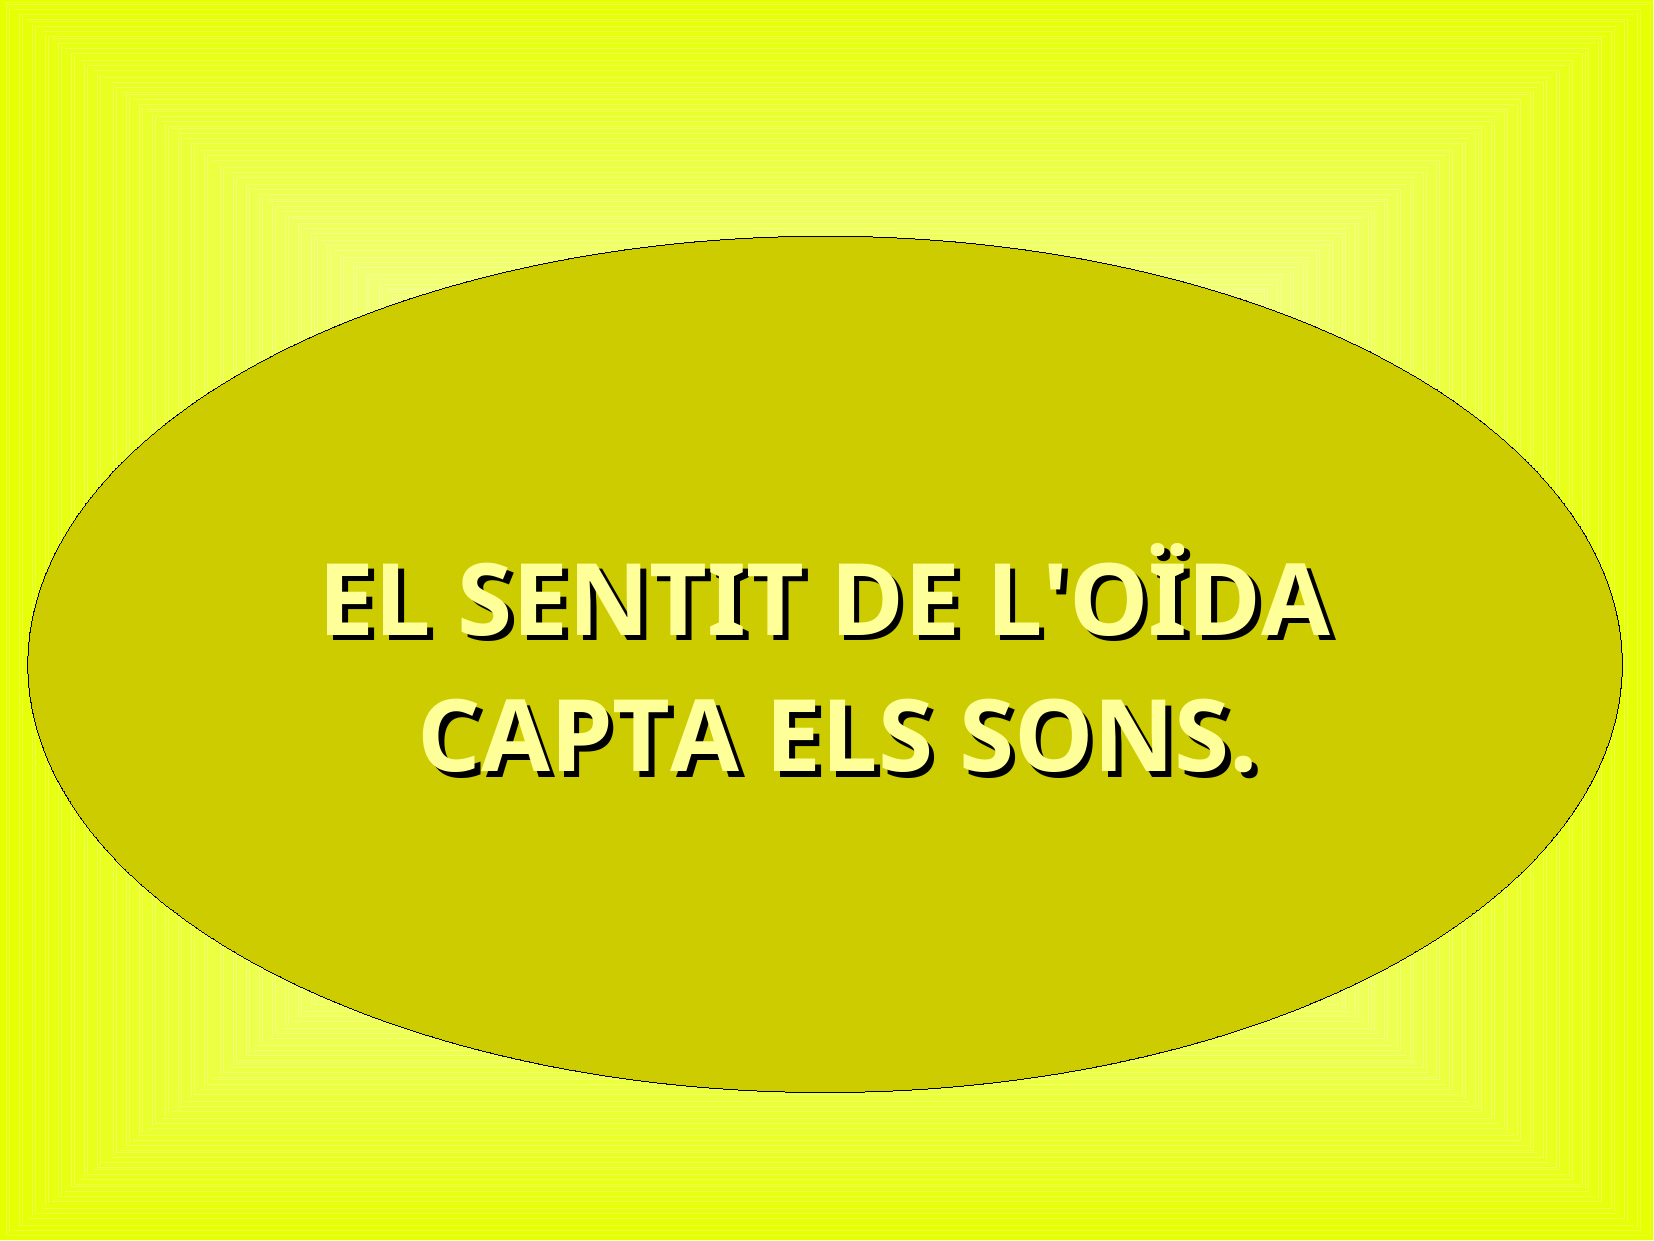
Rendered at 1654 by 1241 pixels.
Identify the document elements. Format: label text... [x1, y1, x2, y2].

text_box EL SENTIT DE L'OÏDA CAPTA ELS SONS. [27, 236, 1623, 1093]
